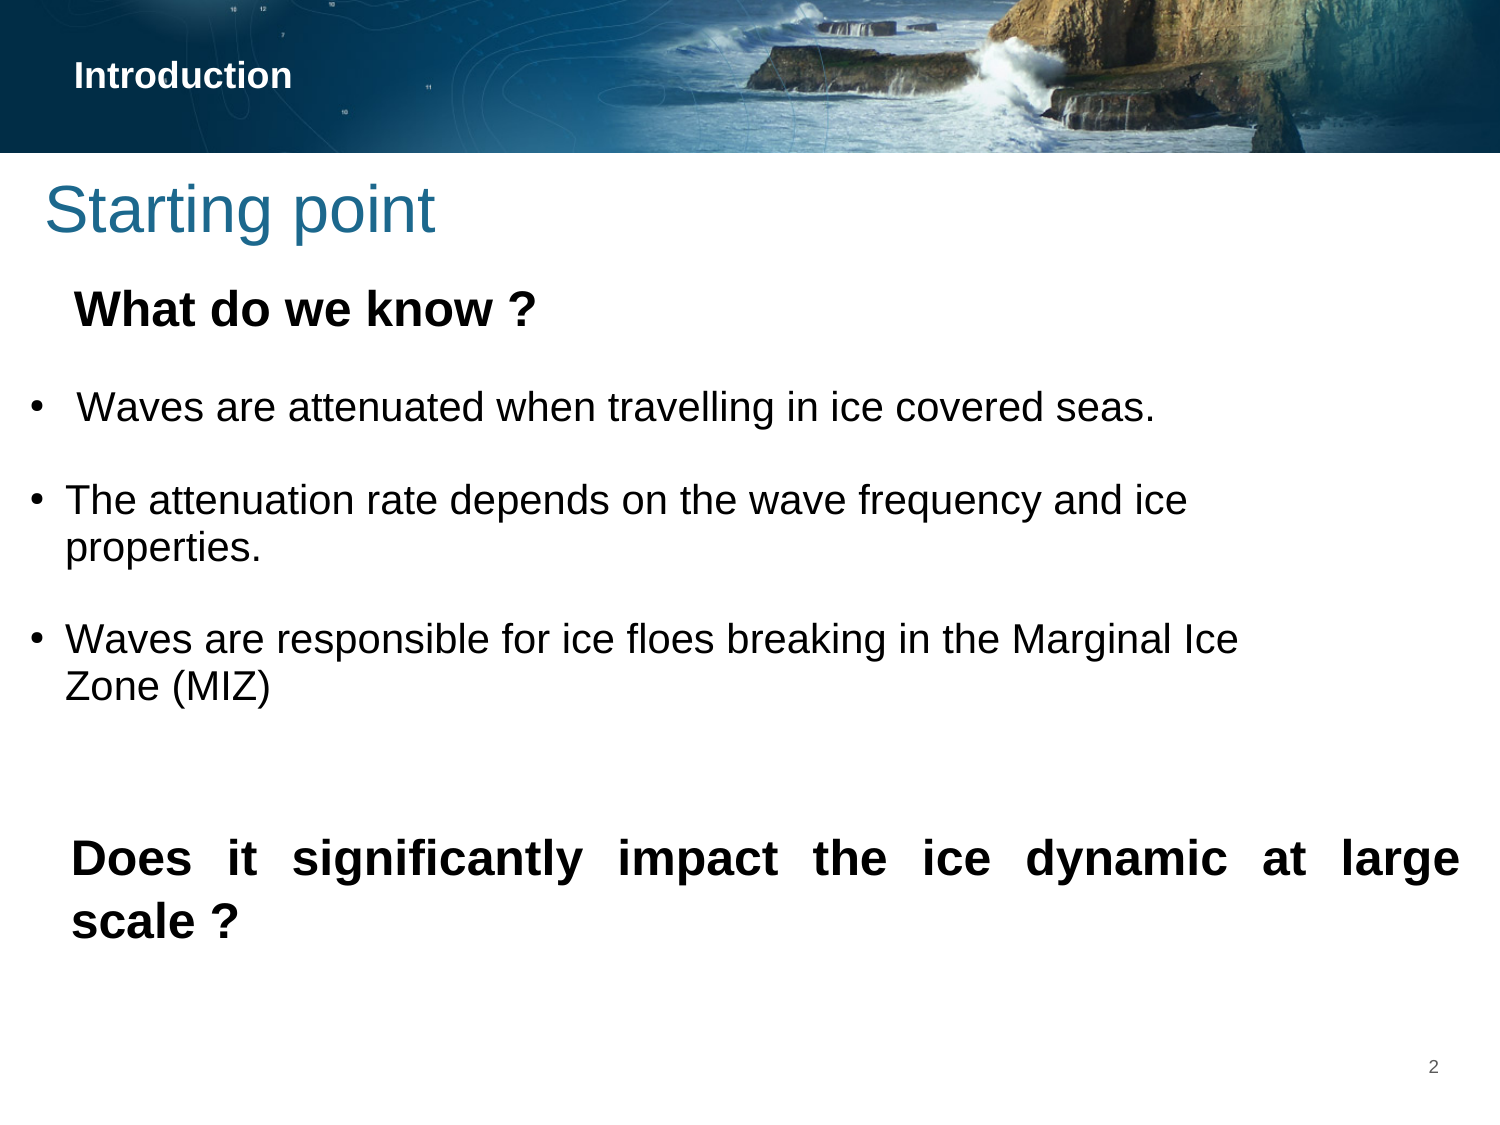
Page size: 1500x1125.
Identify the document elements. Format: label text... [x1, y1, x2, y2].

title Introduction [59, 29, 355, 119]
text_box What do we know ? [59, 265, 886, 383]
picture [0, 0, 1500, 153]
text_box Waves are attenuated when travelling in ice covered seas. The attenuation rate depends on the wave frequency and ice properties. Waves are responsible for ice floes breaking in the Marginal Ice Zone (MIZ) [29, 383, 1329, 815]
title Starting point [29, 118, 1214, 294]
text_box Does it significantly impact the ice dynamic at large scale ? [0, 815, 1477, 1034]
